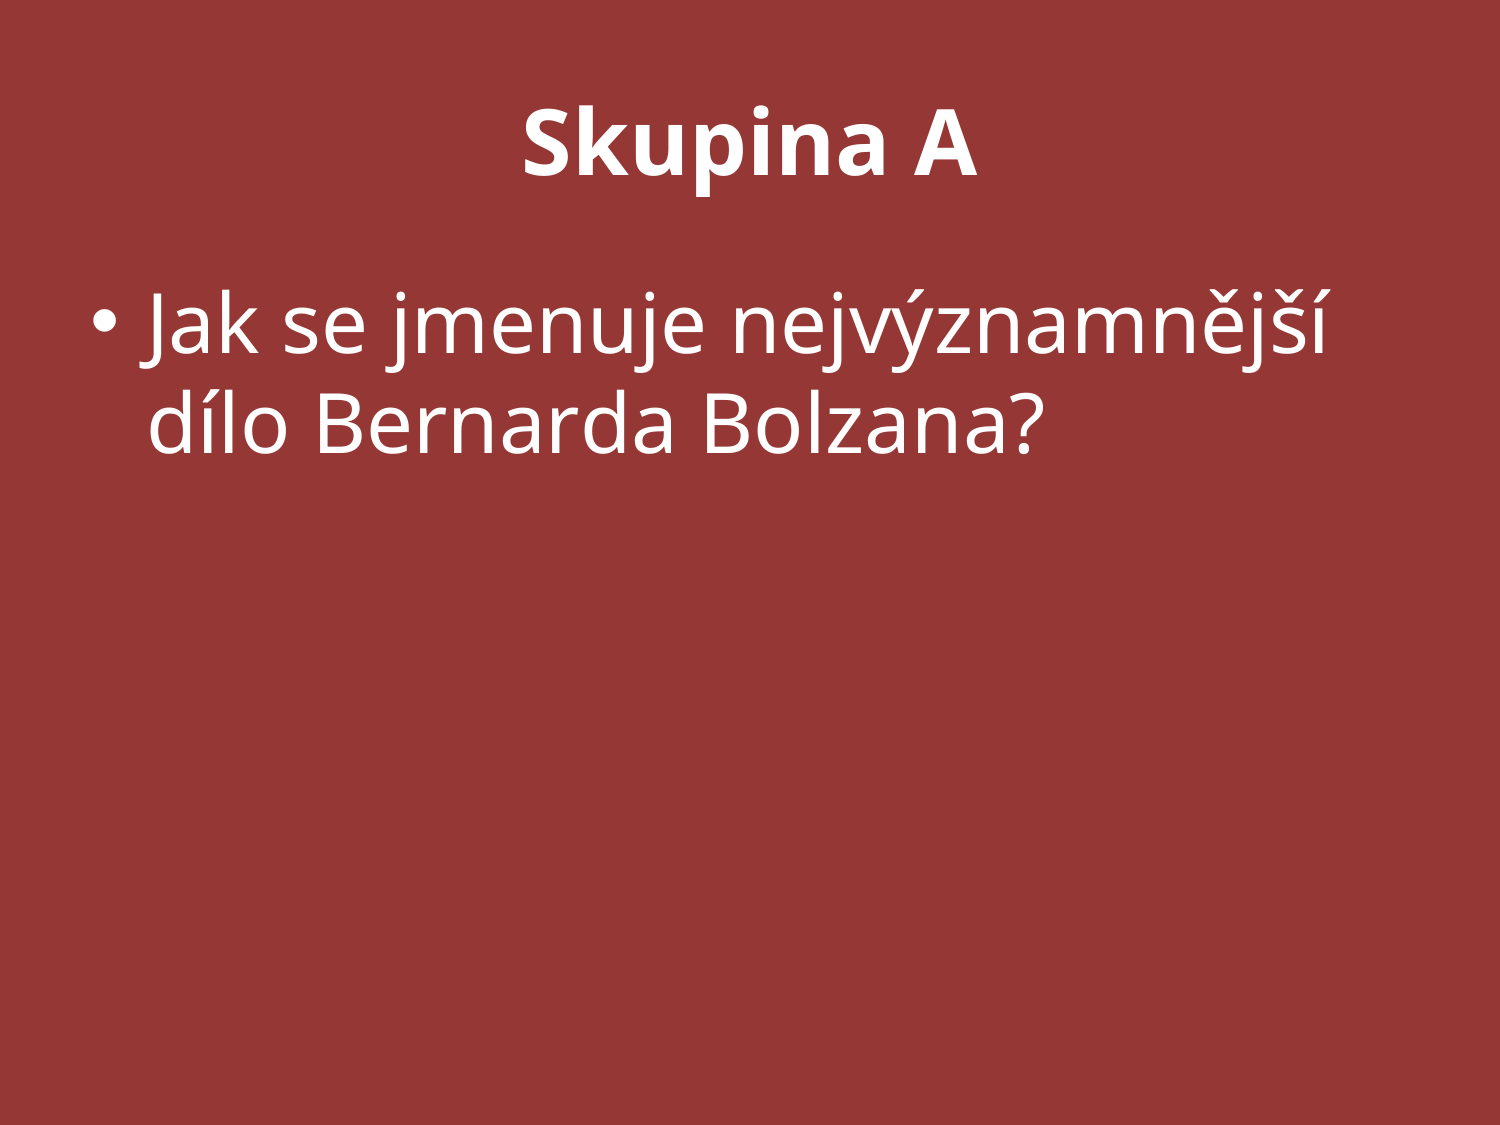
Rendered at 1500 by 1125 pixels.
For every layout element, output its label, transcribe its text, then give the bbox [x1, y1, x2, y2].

list Jak se jmenuje nejvýznamnější dílo Bernarda Bolzana? [75, 262, 1426, 1006]
title Skupina A [75, 45, 1426, 233]
